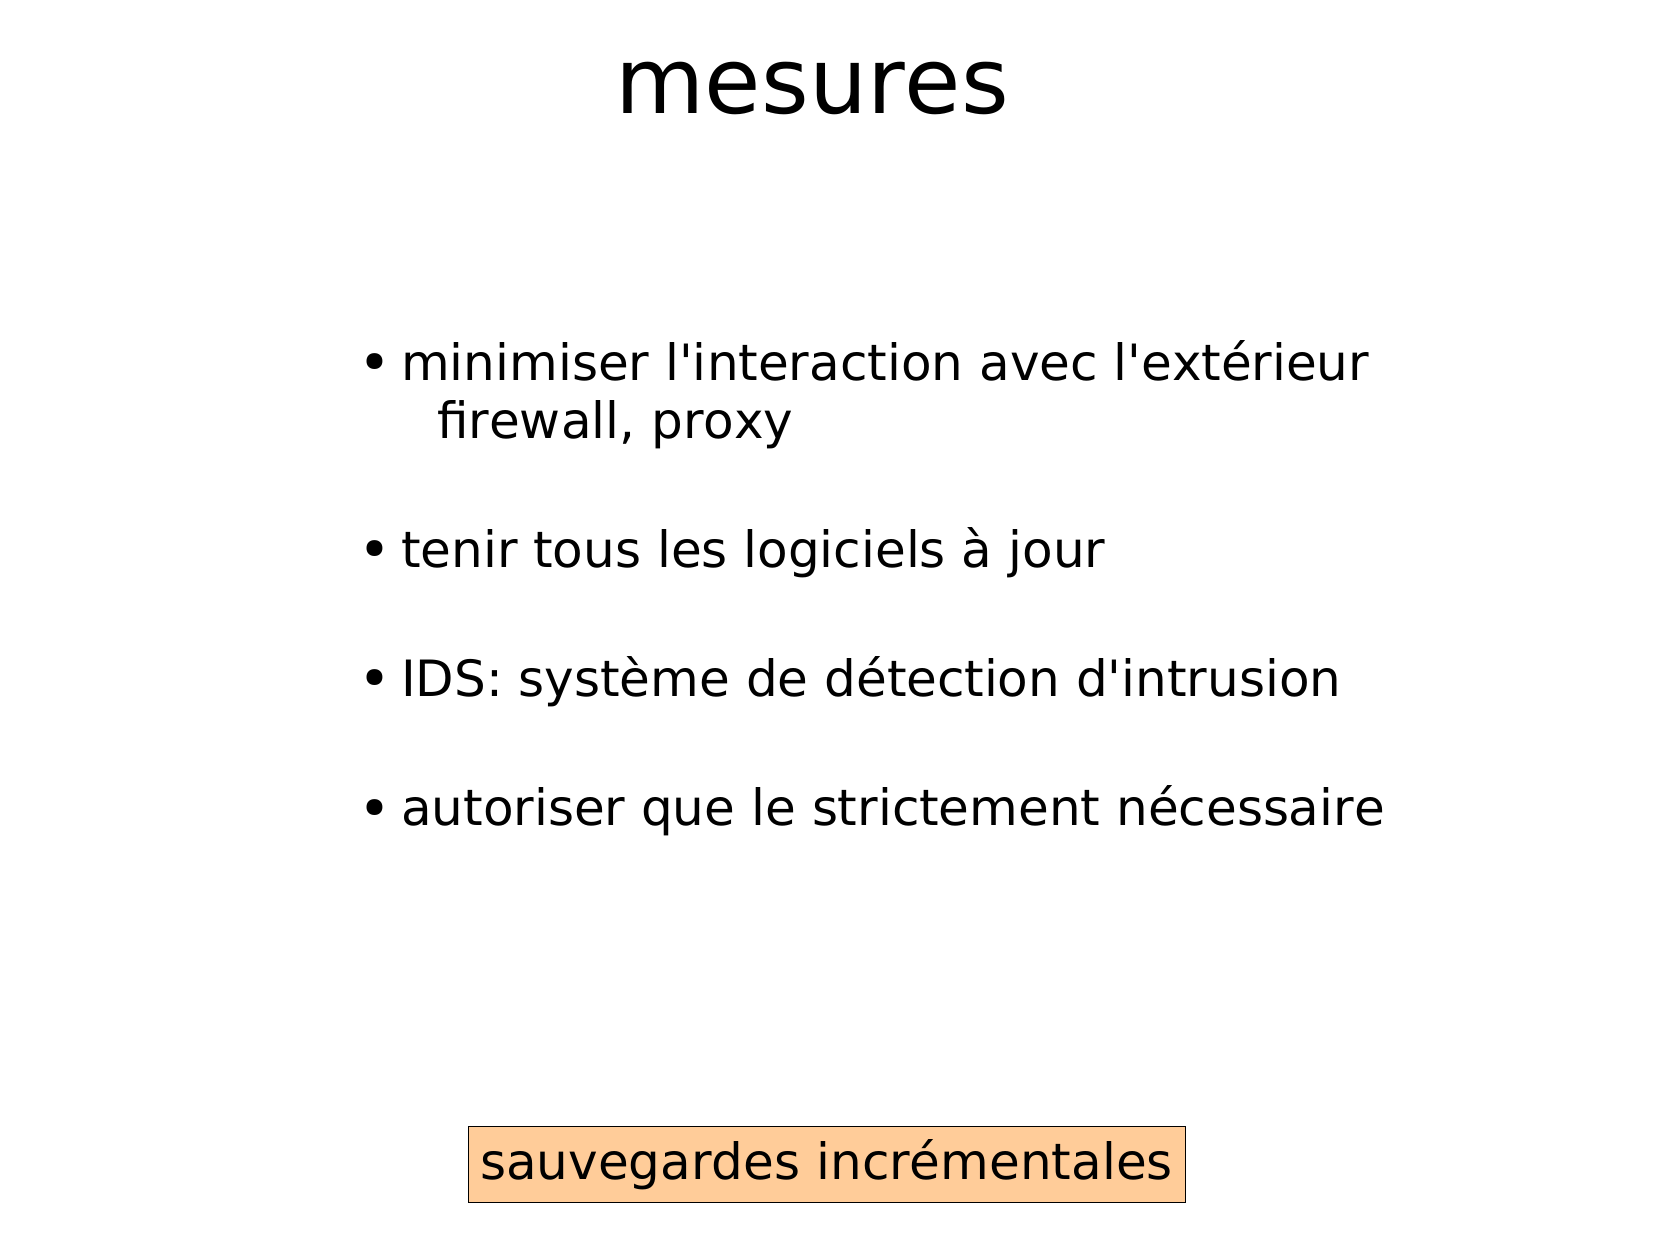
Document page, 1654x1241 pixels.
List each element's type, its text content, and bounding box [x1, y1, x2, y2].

text_box [468, 1126, 1186, 1203]
text_box minimiser l'interaction avec l'extérieur firewall, proxy tenir tous les logiciels à jour IDS: système de détection d'intrusion autoriser que le strictement nécessaire [363, 333, 1386, 838]
text_box sauvegardes incrémentales [480, 1133, 1174, 1192]
title mesures [121, 17, 1504, 143]
